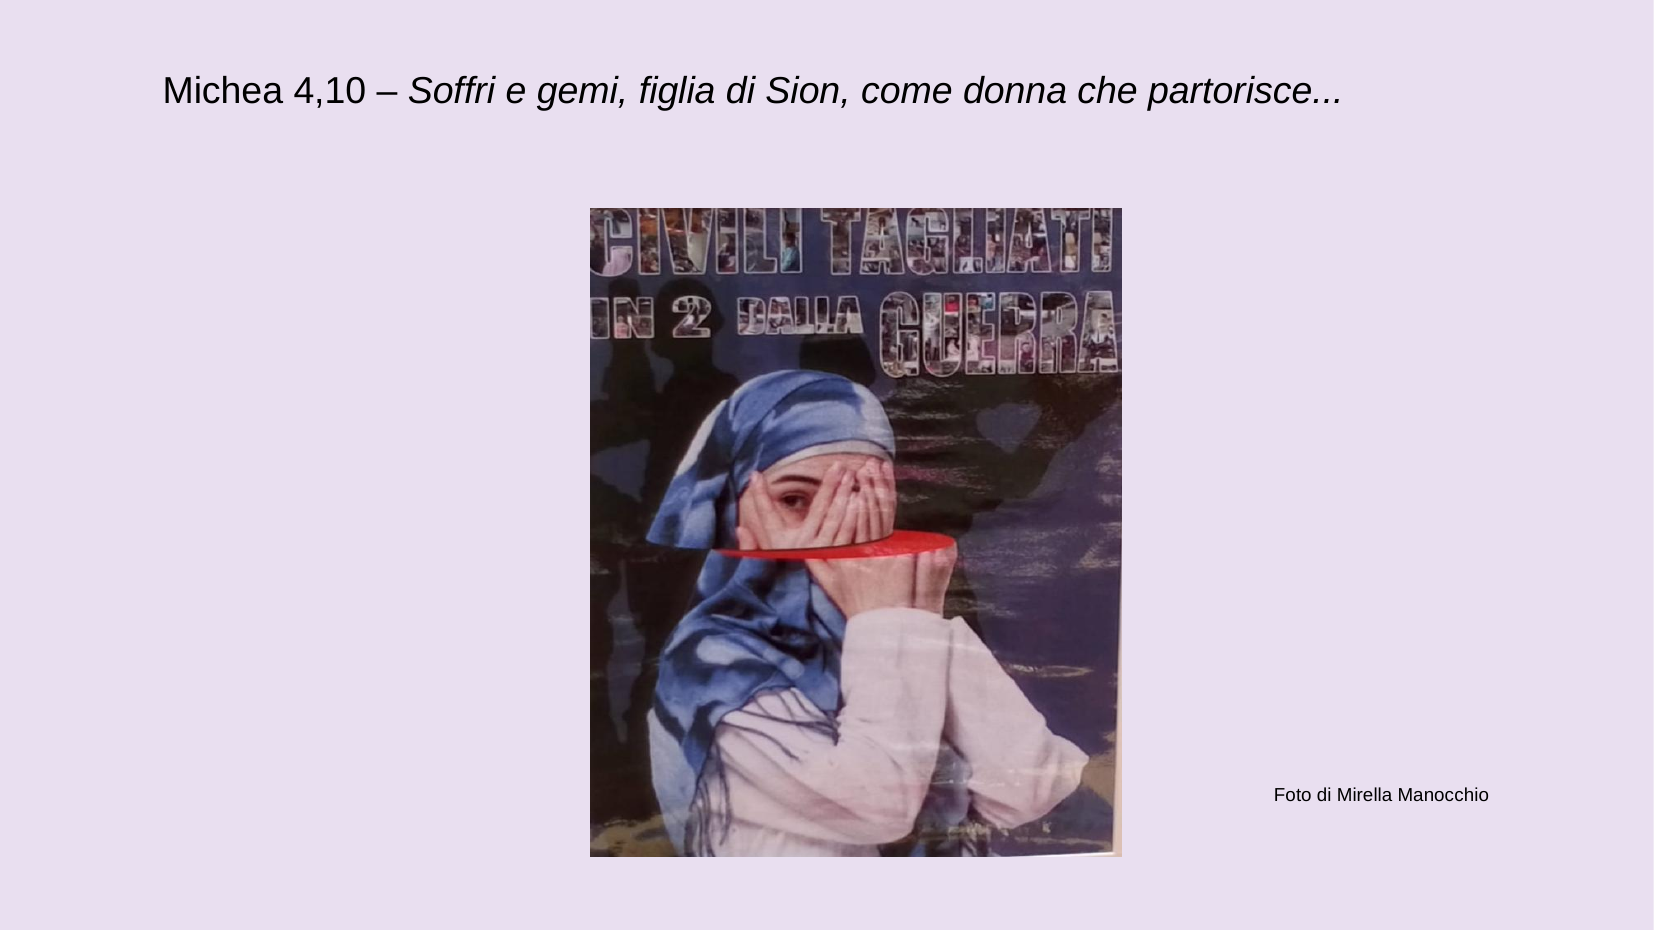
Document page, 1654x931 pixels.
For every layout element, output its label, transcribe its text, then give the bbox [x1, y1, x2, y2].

text_box Foto di Mirella Manocchio [1240, 760, 1518, 827]
text_box Michea 4,10 – Soffri e gemi, figlia di Sion, come donna che partorisce... [147, 58, 1506, 158]
title [82, 37, 1571, 193]
picture [590, 208, 1122, 857]
